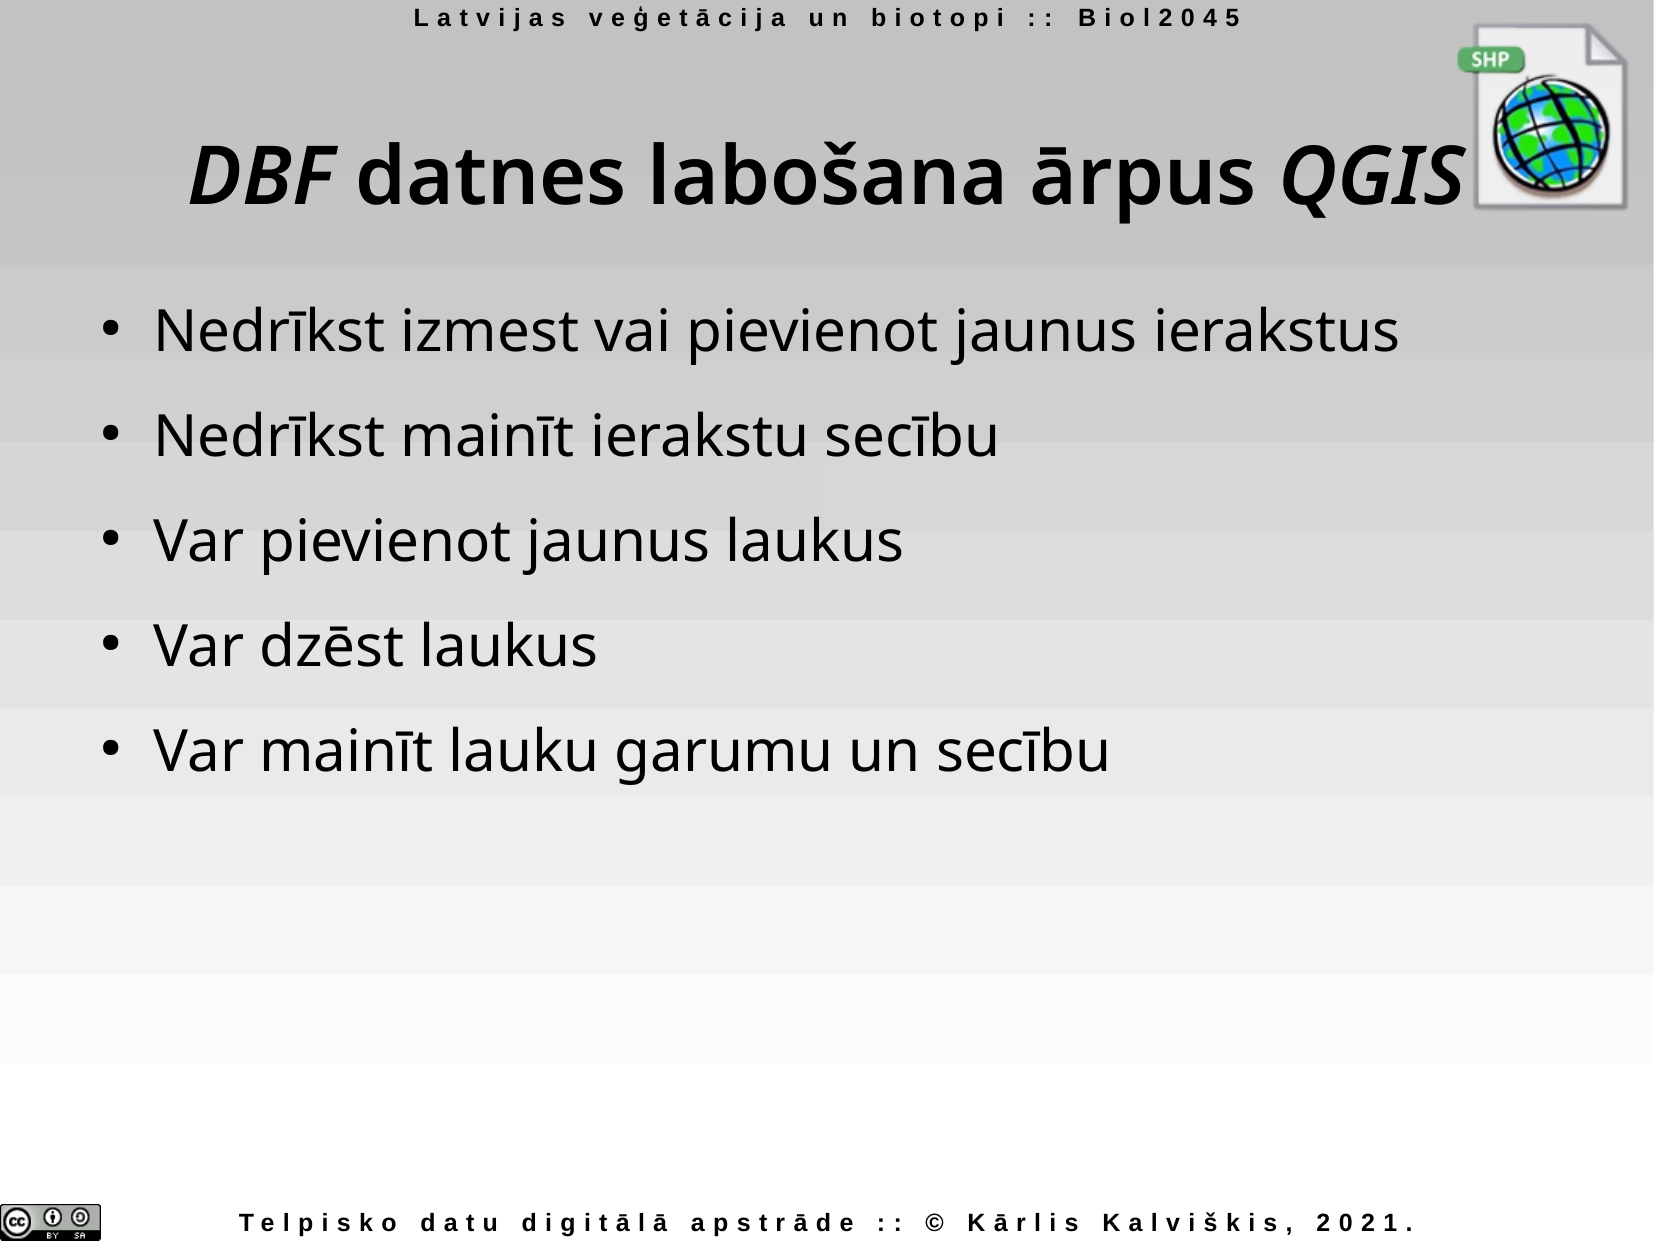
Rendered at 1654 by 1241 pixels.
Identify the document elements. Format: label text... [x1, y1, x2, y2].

list Nedrīkst izmest vai pievienot jaunus ierakstus Nedrīkst mainīt ierakstu secību Var pievienot jaunus laukus Var dzēst laukus Var mainīt lauku garumu un secību [82, 289, 1571, 1098]
title DBF datnes labošana ārpus QGIS [29, 56, 1625, 289]
picture [0, 0, 1654, 1241]
